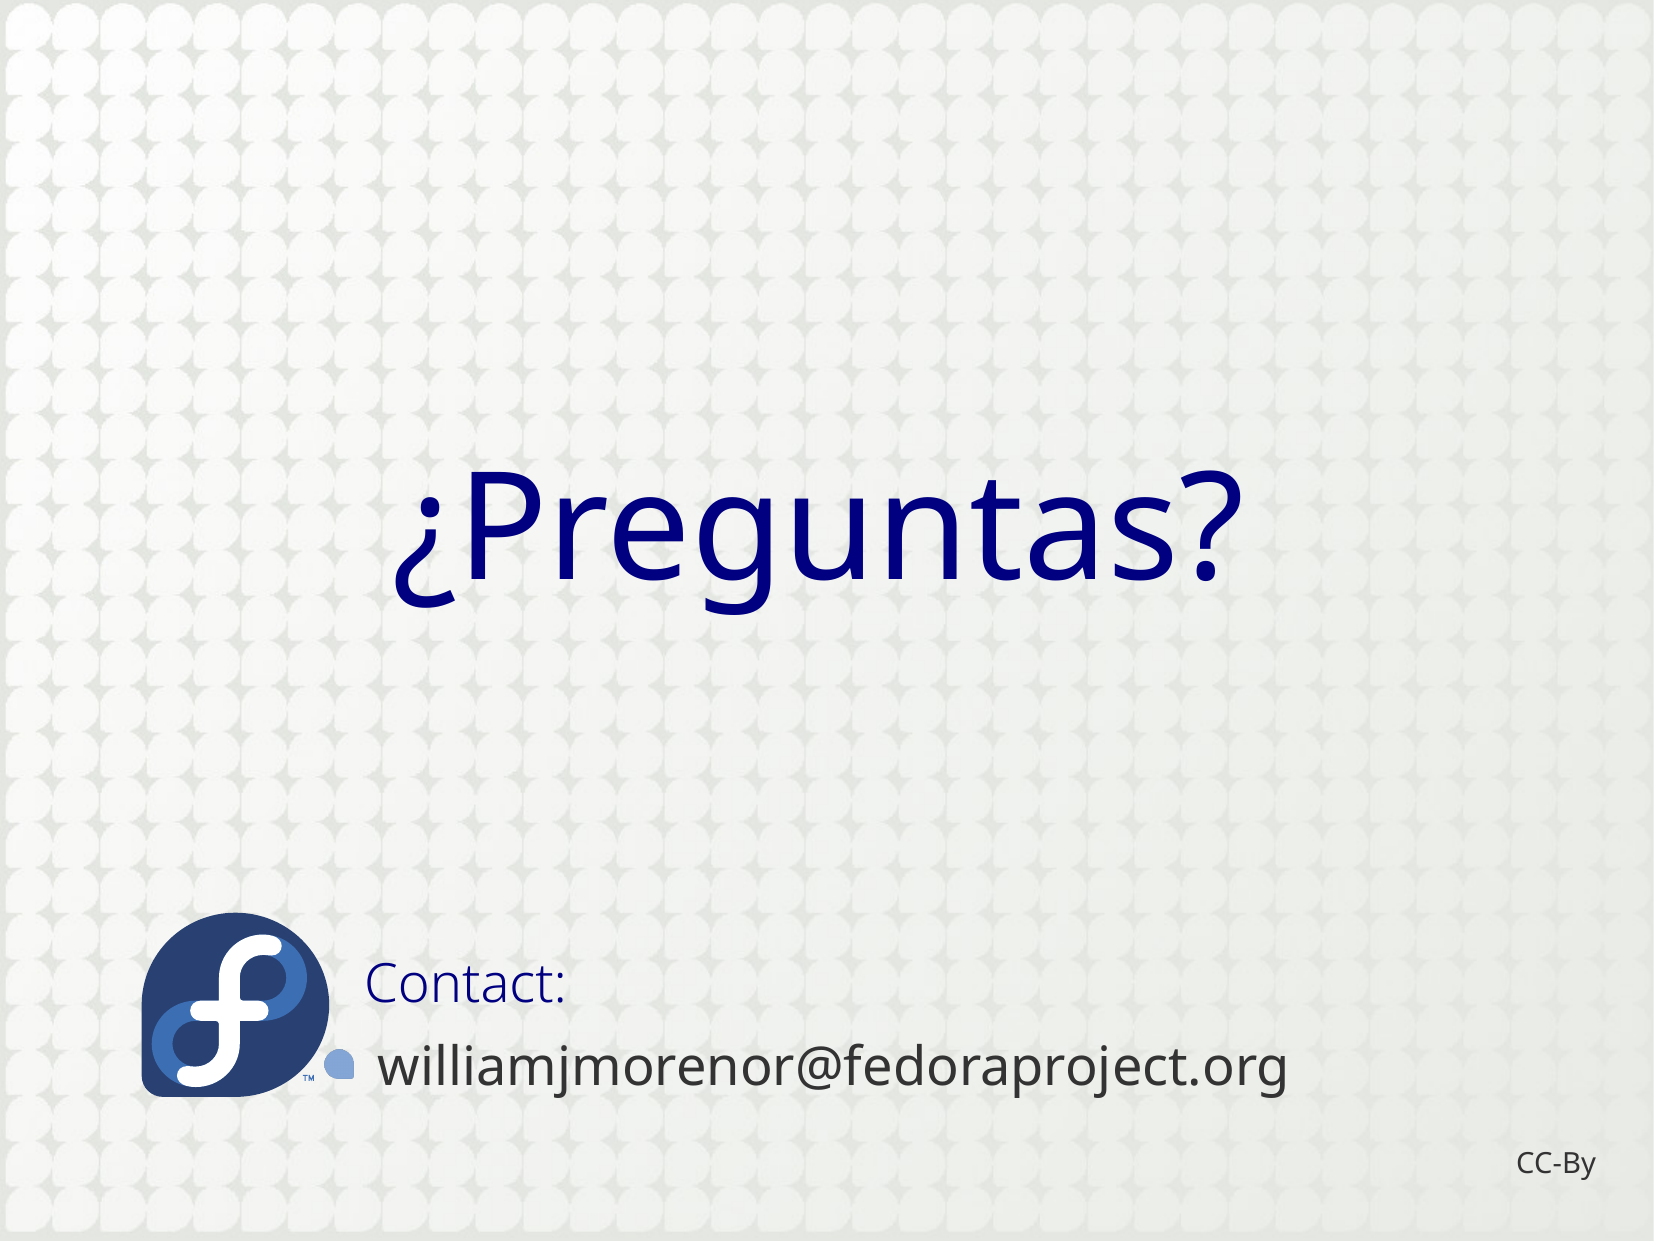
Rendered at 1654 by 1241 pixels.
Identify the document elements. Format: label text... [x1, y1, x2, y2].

list williamjmorenor@fedoraproject.org [306, 1027, 1654, 1109]
title ¿Preguntas? [30, 420, 1606, 623]
text_box CC-By [52, 1135, 1611, 1201]
picture [0, 0, 1654, 1241]
text_box Contact: [349, 937, 703, 1026]
